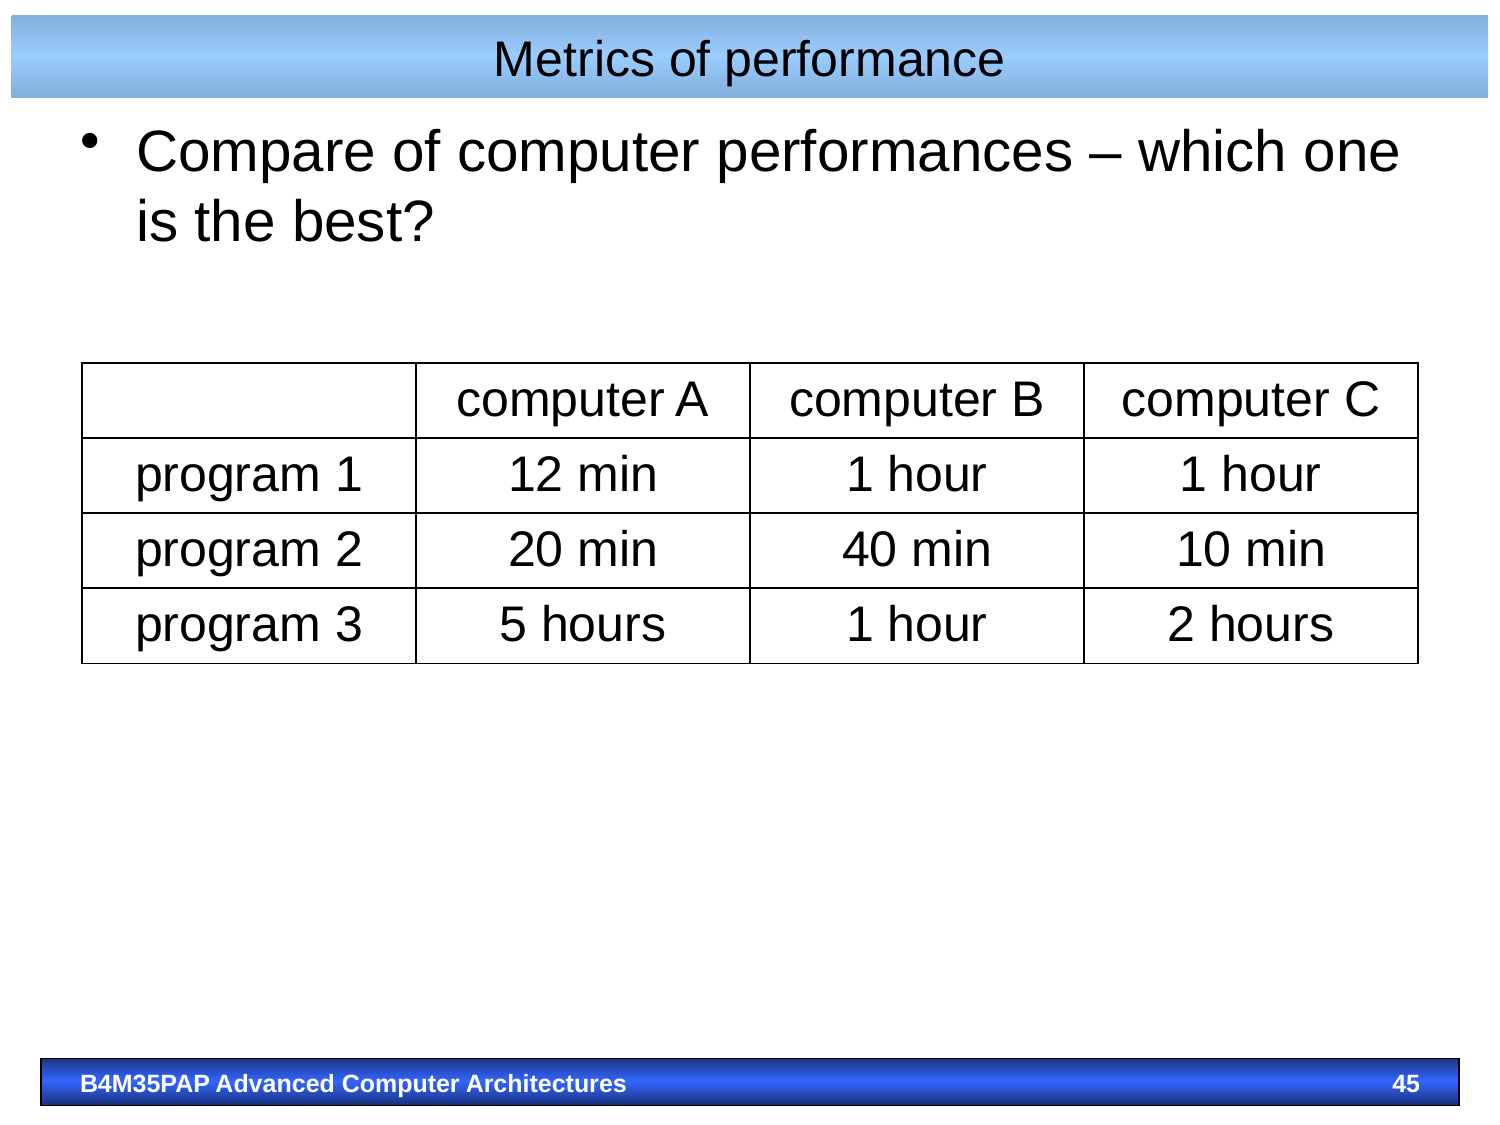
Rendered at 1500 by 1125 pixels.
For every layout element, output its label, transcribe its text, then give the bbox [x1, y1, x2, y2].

table_cell 2 hours [1085, 589, 1417, 663]
table_cell program 3 [83, 589, 415, 663]
table_header computer B [751, 364, 1083, 437]
table_cell 1 hour [751, 589, 1083, 663]
table_cell 1 hour [751, 439, 1083, 512]
table_cell 1 hour [1085, 439, 1417, 512]
table_cell program 1 [83, 439, 415, 512]
table_cell 12 min [417, 439, 749, 512]
table_cell program 2 [83, 514, 415, 587]
table_header [83, 364, 415, 437]
table_cell 10 min [1085, 514, 1417, 587]
table_cell 40 min [751, 514, 1083, 587]
table_header computer C [1085, 364, 1417, 437]
list Compare of computer performances – which one is the best? [64, 105, 1436, 1043]
table_cell 20 min [417, 514, 749, 587]
title Metrics of performance [11, 15, 1489, 98]
table_header computer A [417, 364, 749, 437]
table_cell 5 hours [417, 589, 749, 663]
